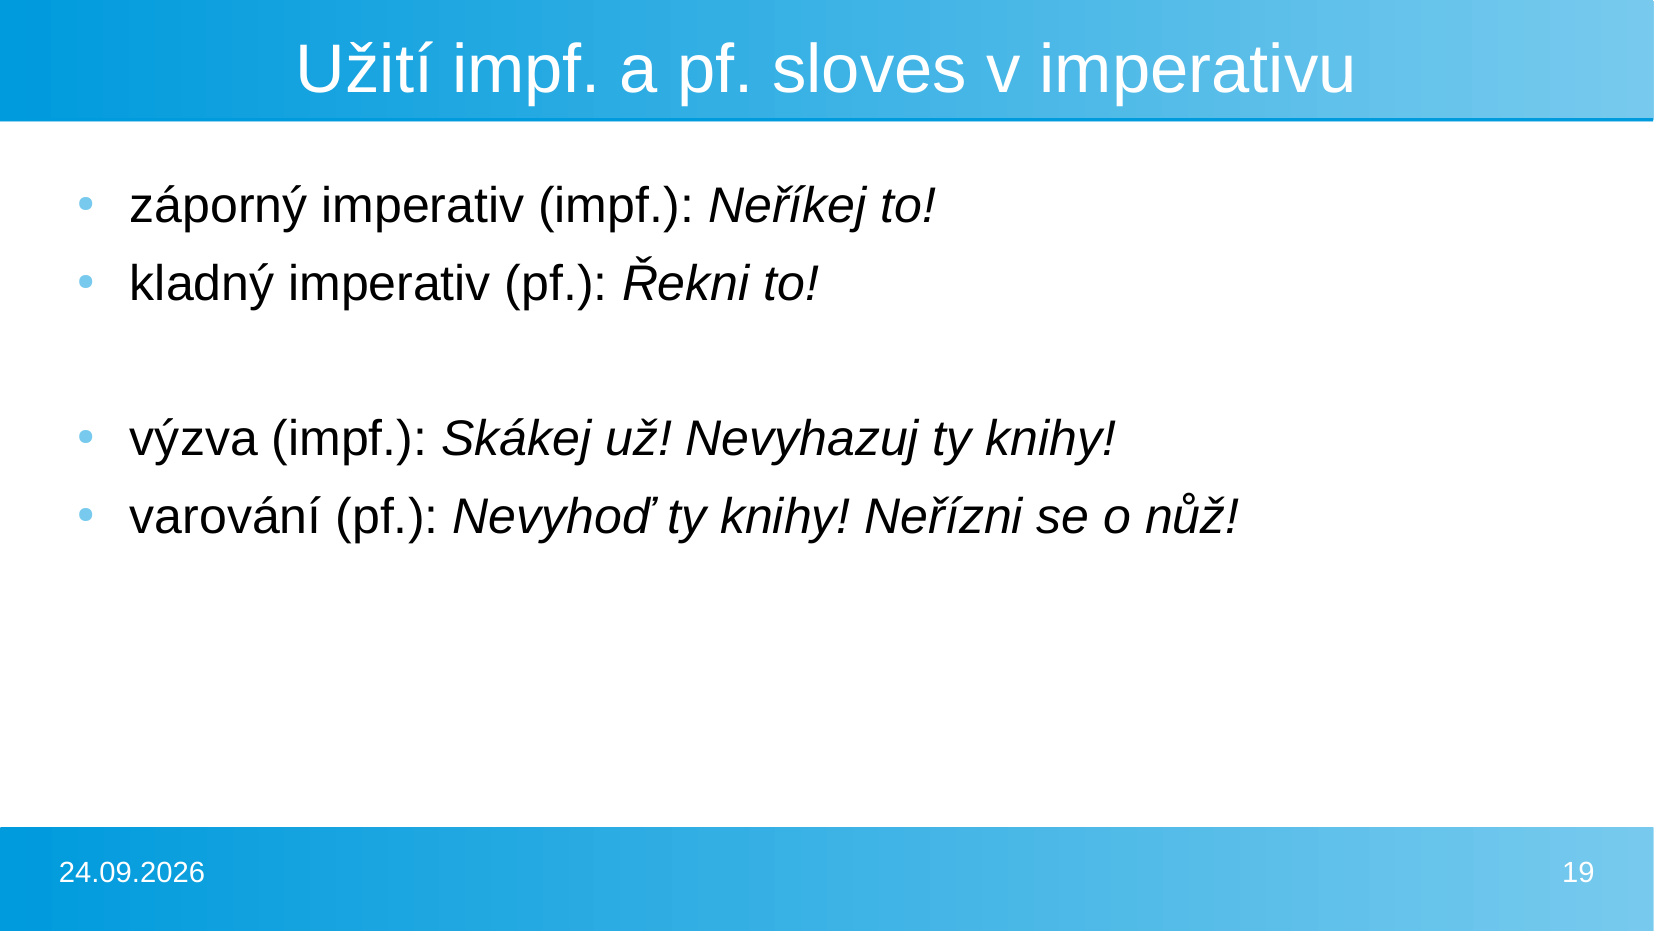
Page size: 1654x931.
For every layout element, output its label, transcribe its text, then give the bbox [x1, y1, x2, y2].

list záporný imperativ (impf.): Neříkej to! kladný imperativ (pf.): Řekni to! výzva (impf.): Skákej už! Nevyhazuj ty knihy! varování (pf.): Nevyhoď ty knihy! Neřízni se o nůž! [59, 177, 1595, 768]
title Užití impf. a pf. sloves v imperativu [59, 29, 1595, 108]
